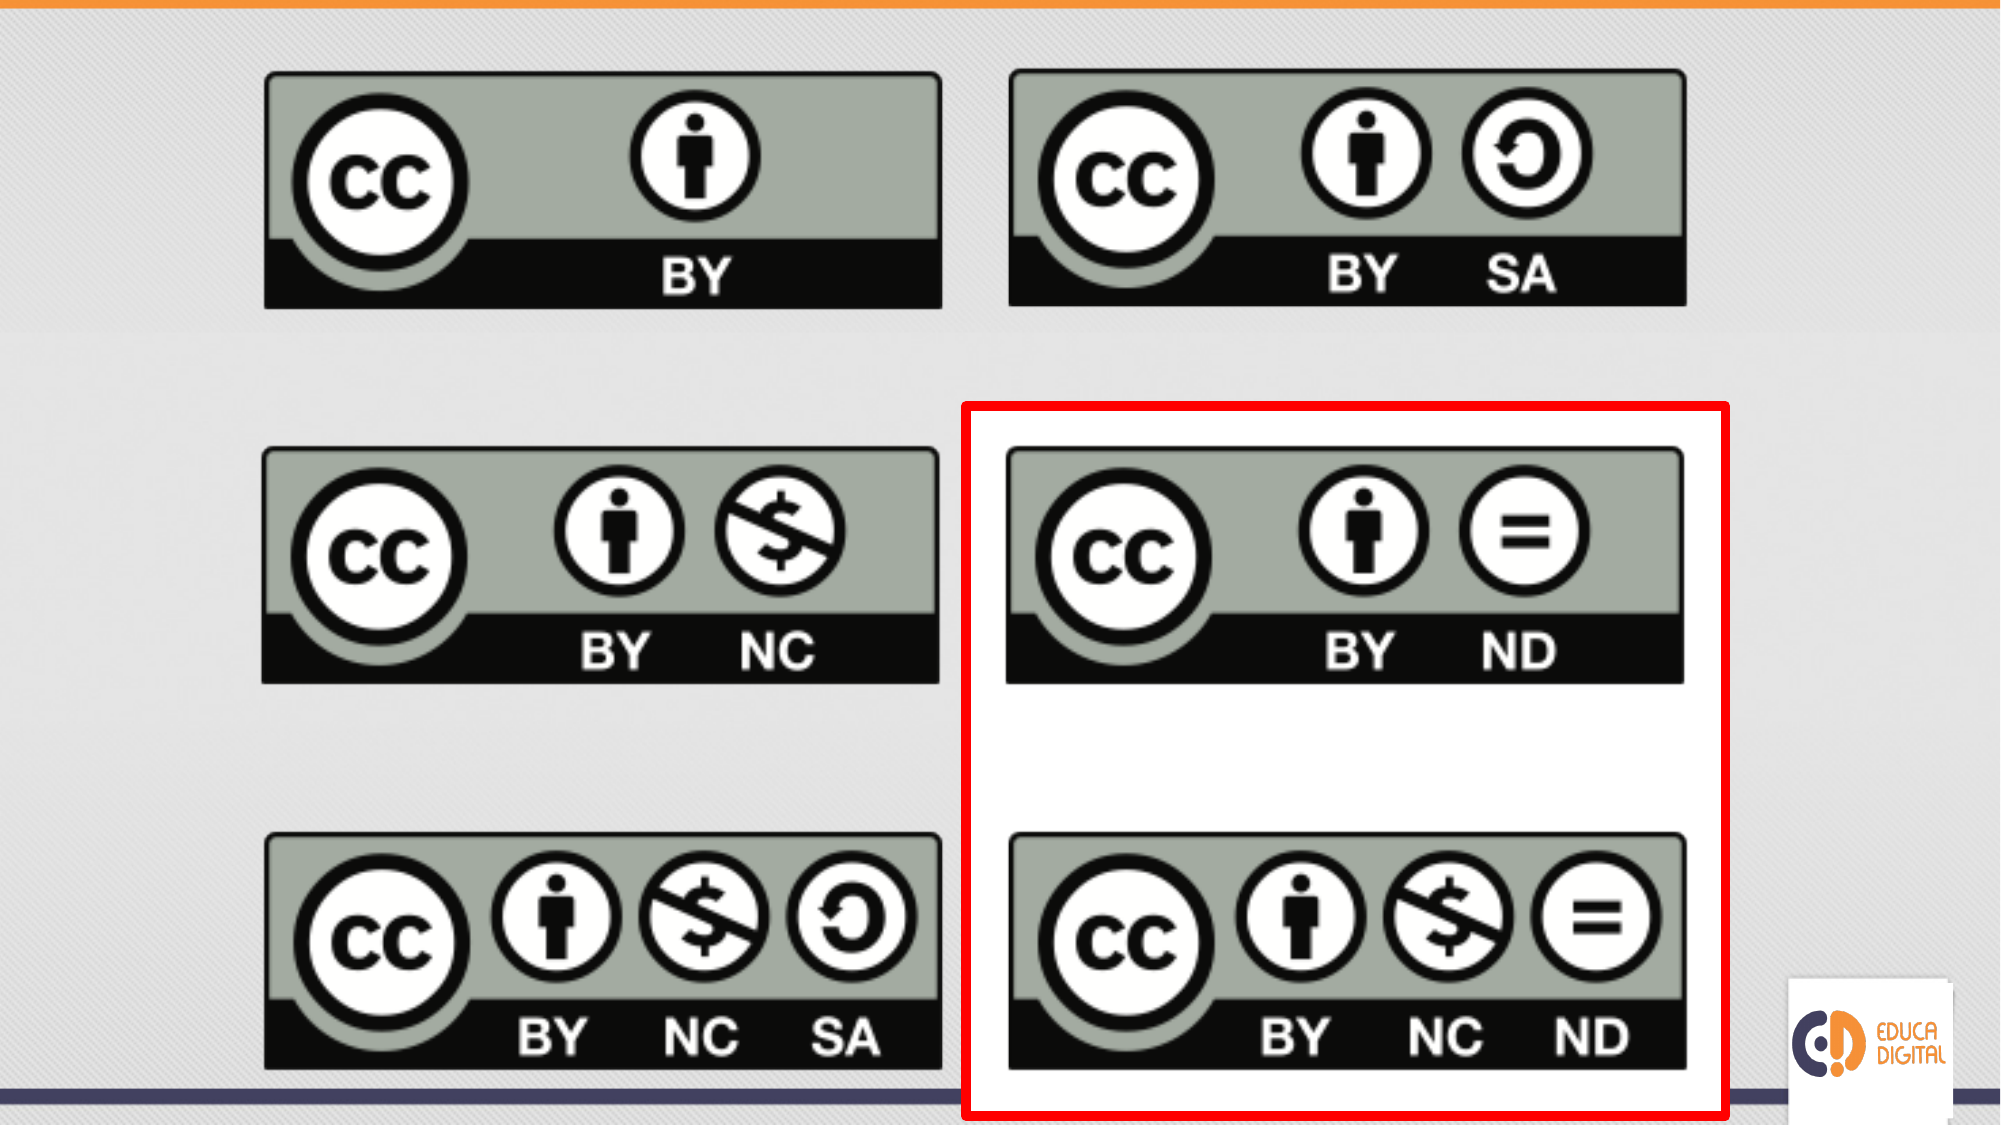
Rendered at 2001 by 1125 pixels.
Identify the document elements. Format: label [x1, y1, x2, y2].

text_box [965, 406, 1726, 1117]
picture [0, 0, 2001, 1125]
text_box [1792, 1115, 1954, 1119]
